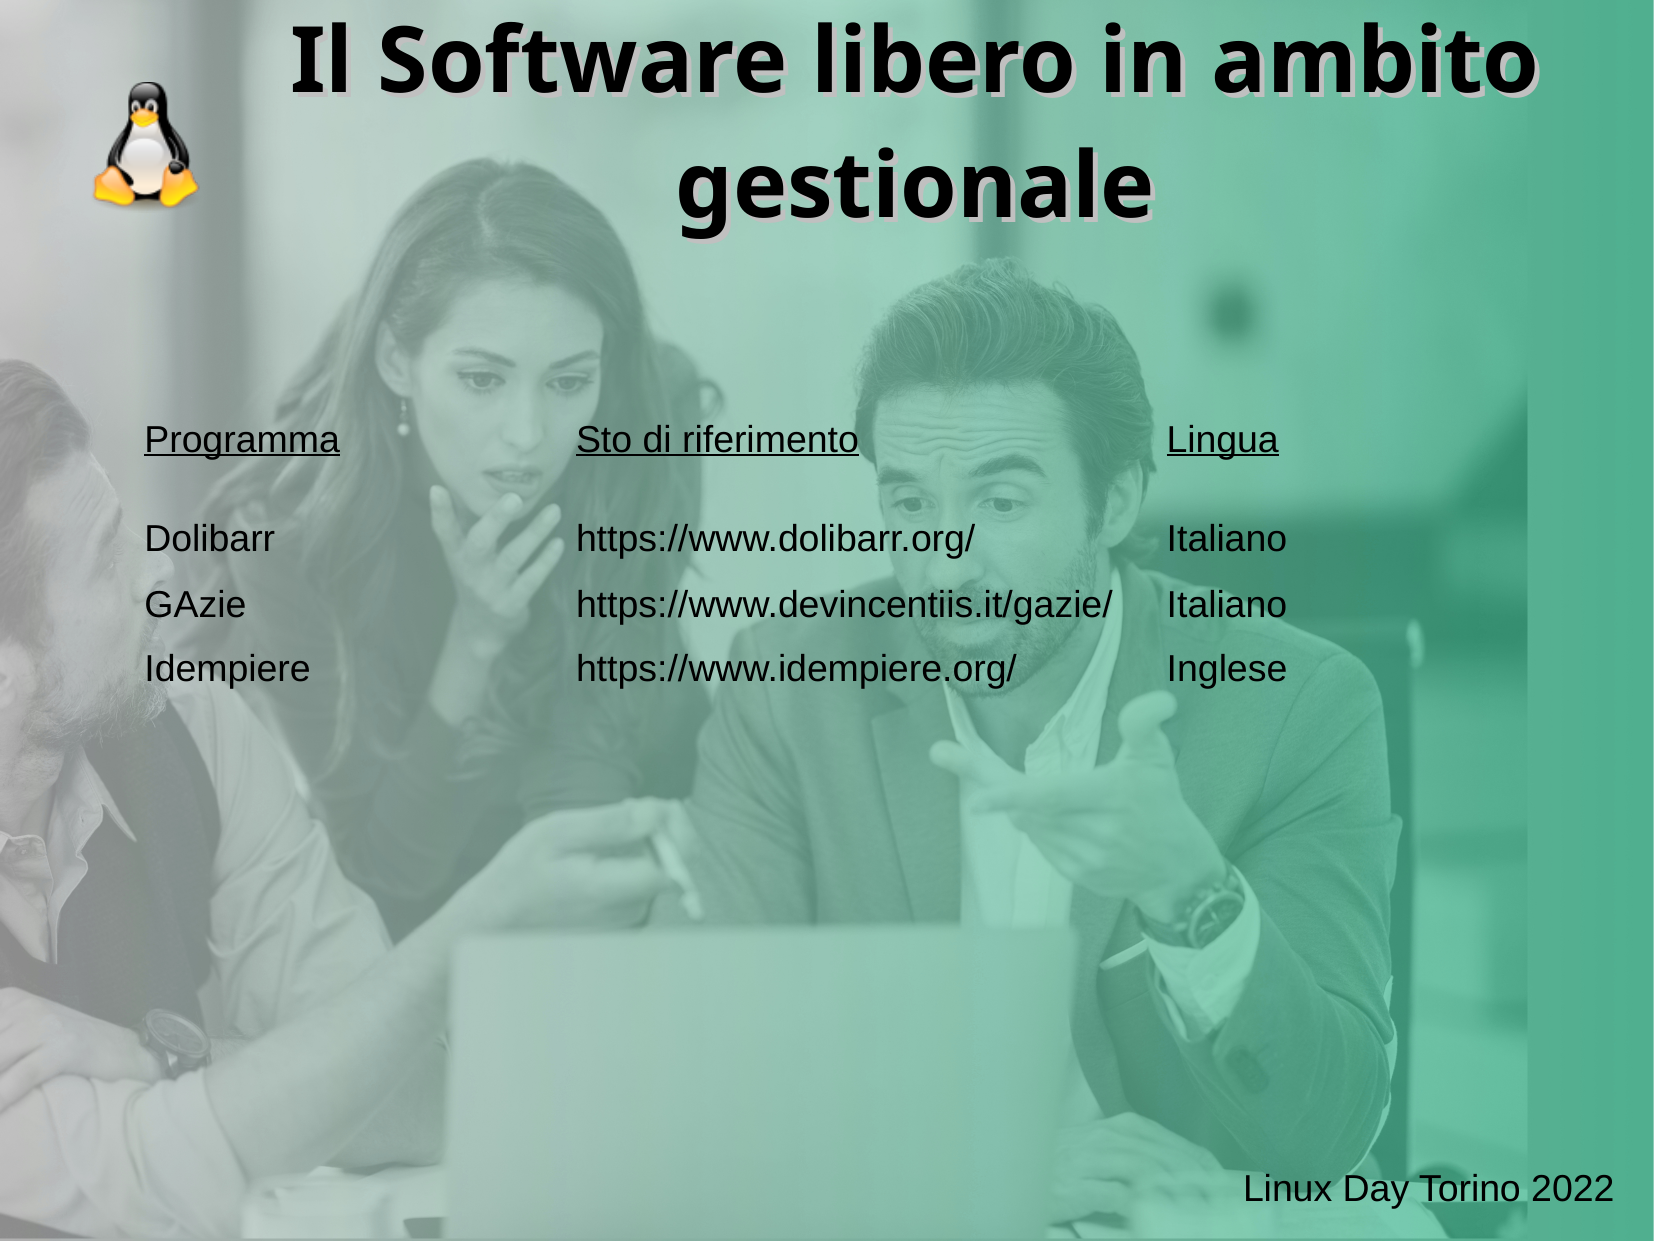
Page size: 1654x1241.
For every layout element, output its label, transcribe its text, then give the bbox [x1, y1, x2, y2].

table_header Lingua [1152, 410, 1340, 510]
table_cell https://www.devincentiis.it/gazie/ [561, 576, 1152, 640]
text_box Linux Day Torino 2022 [1228, 1159, 1630, 1217]
title Il Software libero in ambito gestionale [259, 17, 1571, 222]
table_cell Italiano [1152, 576, 1340, 640]
table_cell https://www.dolibarr.org/ [561, 510, 1152, 576]
picture [0, 0, 1654, 1241]
table_cell https://www.idempiere.org/ [561, 640, 1152, 704]
table_cell GAzie [130, 576, 561, 640]
table_header Sto di riferimento [561, 410, 1152, 510]
table_cell Inglese [1152, 640, 1340, 704]
table_cell Dolibarr [130, 510, 561, 576]
table_header Programma [130, 410, 561, 510]
table_cell Idempiere [130, 640, 561, 704]
table_cell Italiano [1152, 510, 1340, 576]
